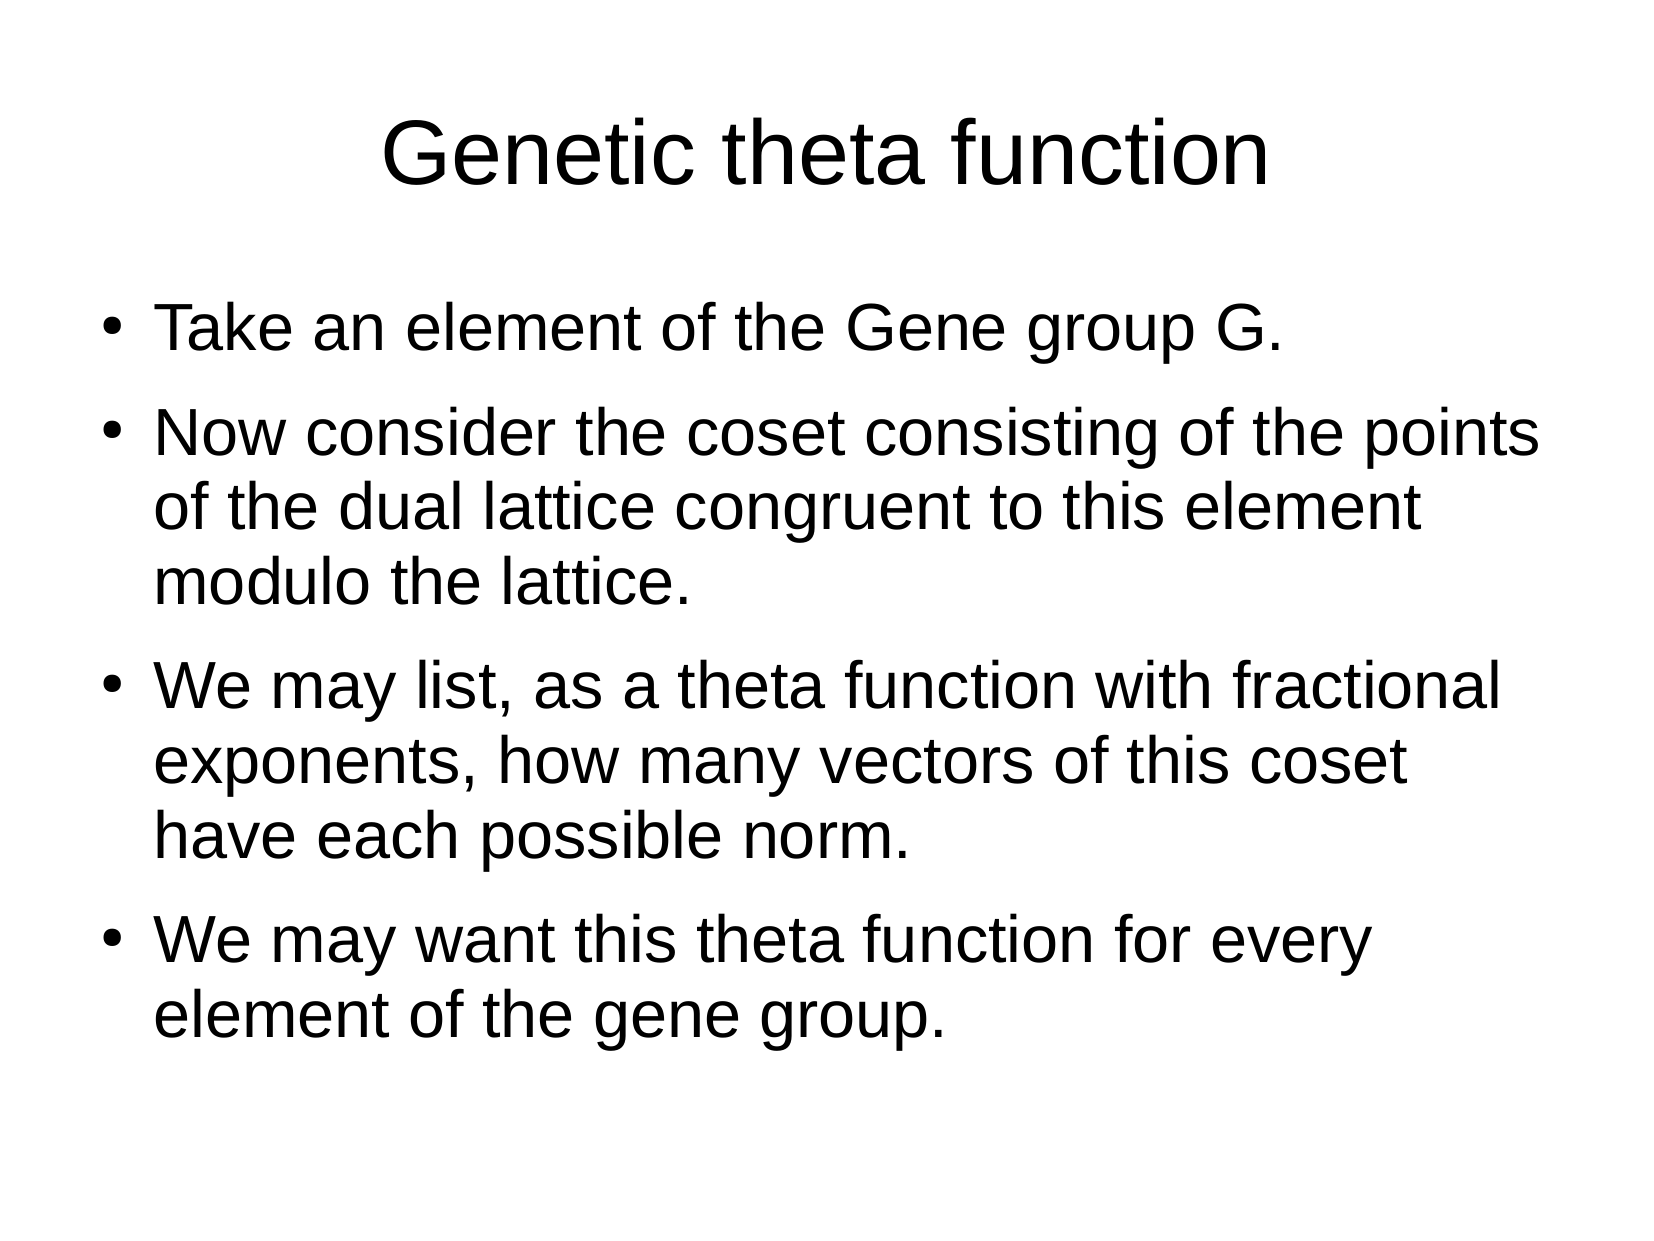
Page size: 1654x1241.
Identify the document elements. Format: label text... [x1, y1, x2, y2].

list Take an element of the Gene group G. Now consider the coset consisting of the points of the dual lattice congruent to this element modulo the lattice. We may list, as a theta function with fractional exponents, how many vectors of this coset have each possible norm. We may want this theta function for every element of the gene group. [82, 290, 1571, 1109]
title Genetic theta function [82, 49, 1571, 257]
